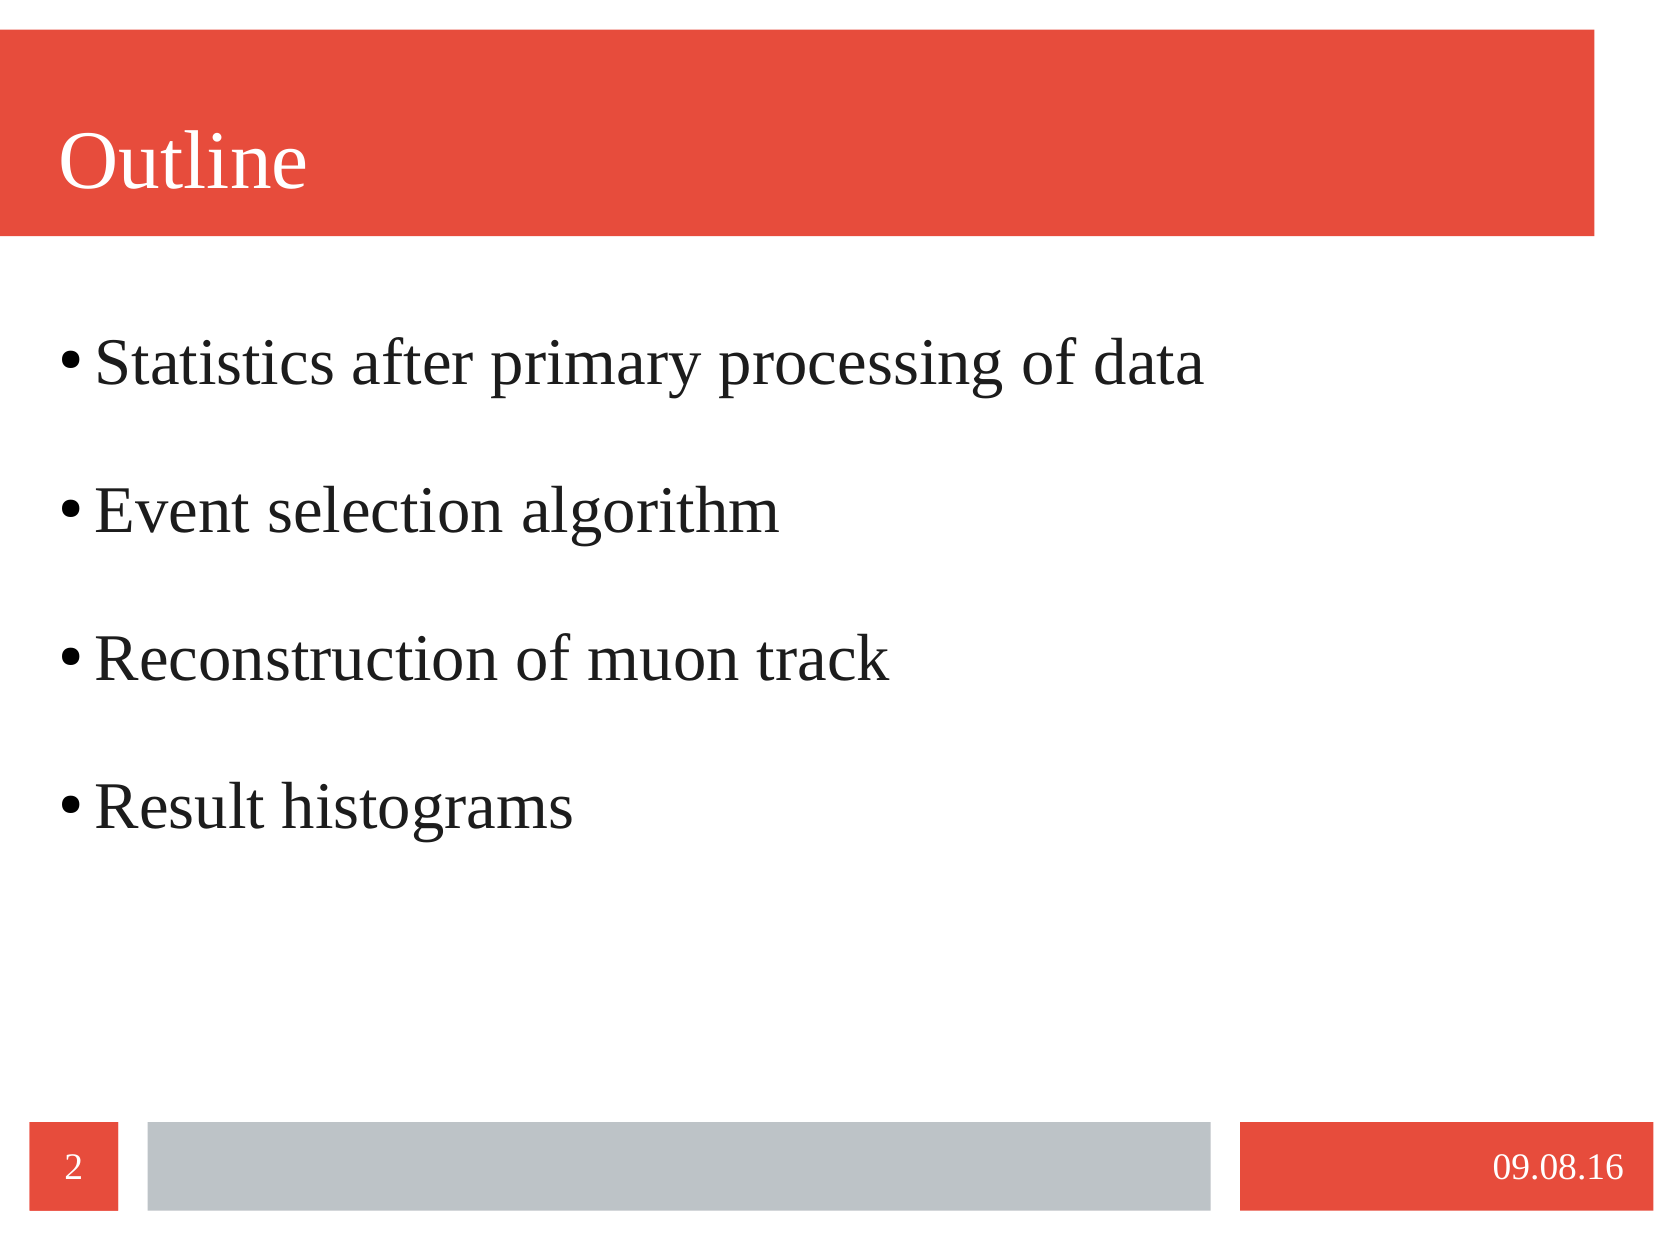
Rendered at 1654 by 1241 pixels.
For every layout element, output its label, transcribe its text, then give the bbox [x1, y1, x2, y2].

title Outline [59, 59, 1595, 207]
subtitle Statistics after primary processing of data Event selection algorithm Reconstruction of muon track Result histograms [59, 324, 1565, 1093]
